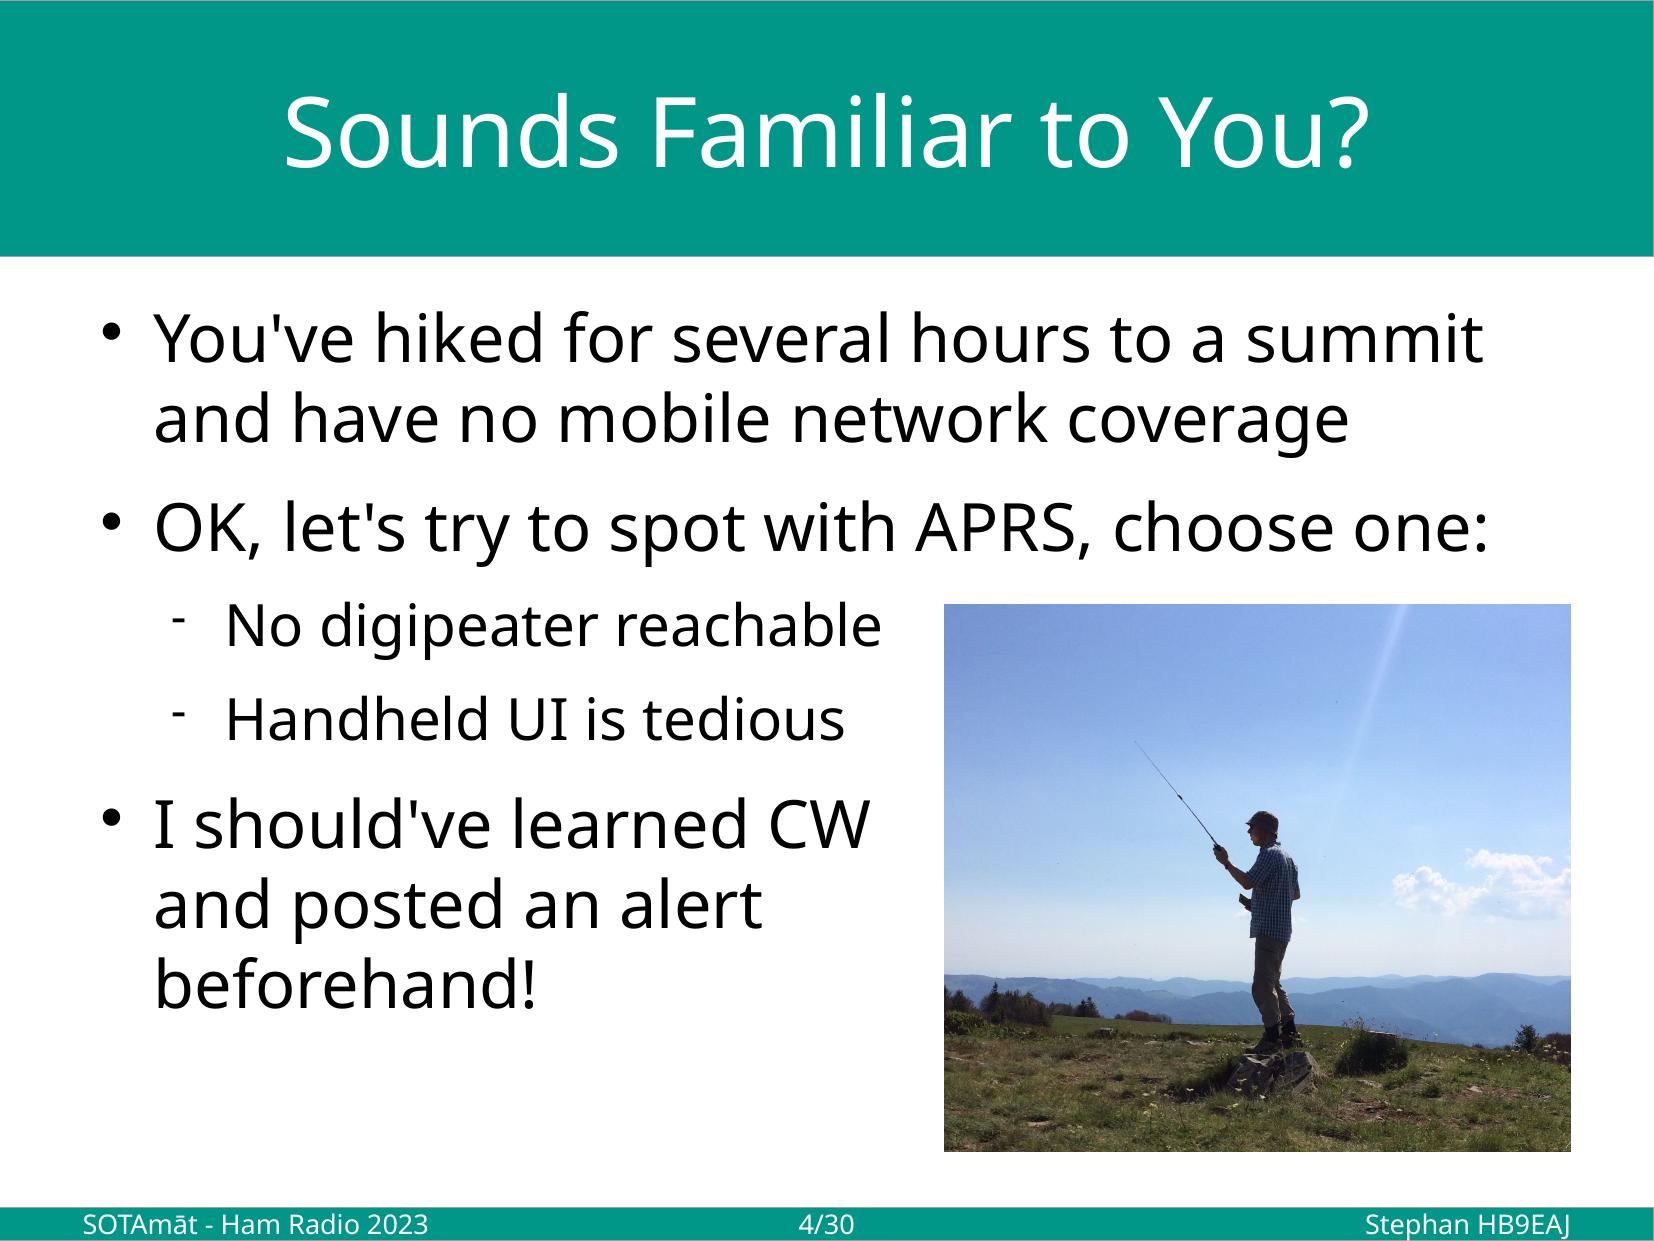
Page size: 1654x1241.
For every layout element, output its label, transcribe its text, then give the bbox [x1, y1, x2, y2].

title Sounds Familiar to You? [82, 0, 1571, 257]
picture [944, 604, 1571, 1152]
list You've hiked for several hours to a summit and have no mobile network coverage OK, let's try to spot with APRS, choose one: No digipeater reachable Handheld UI is tedious I should've learned CW and posted an alert beforehand! [82, 295, 1571, 1181]
